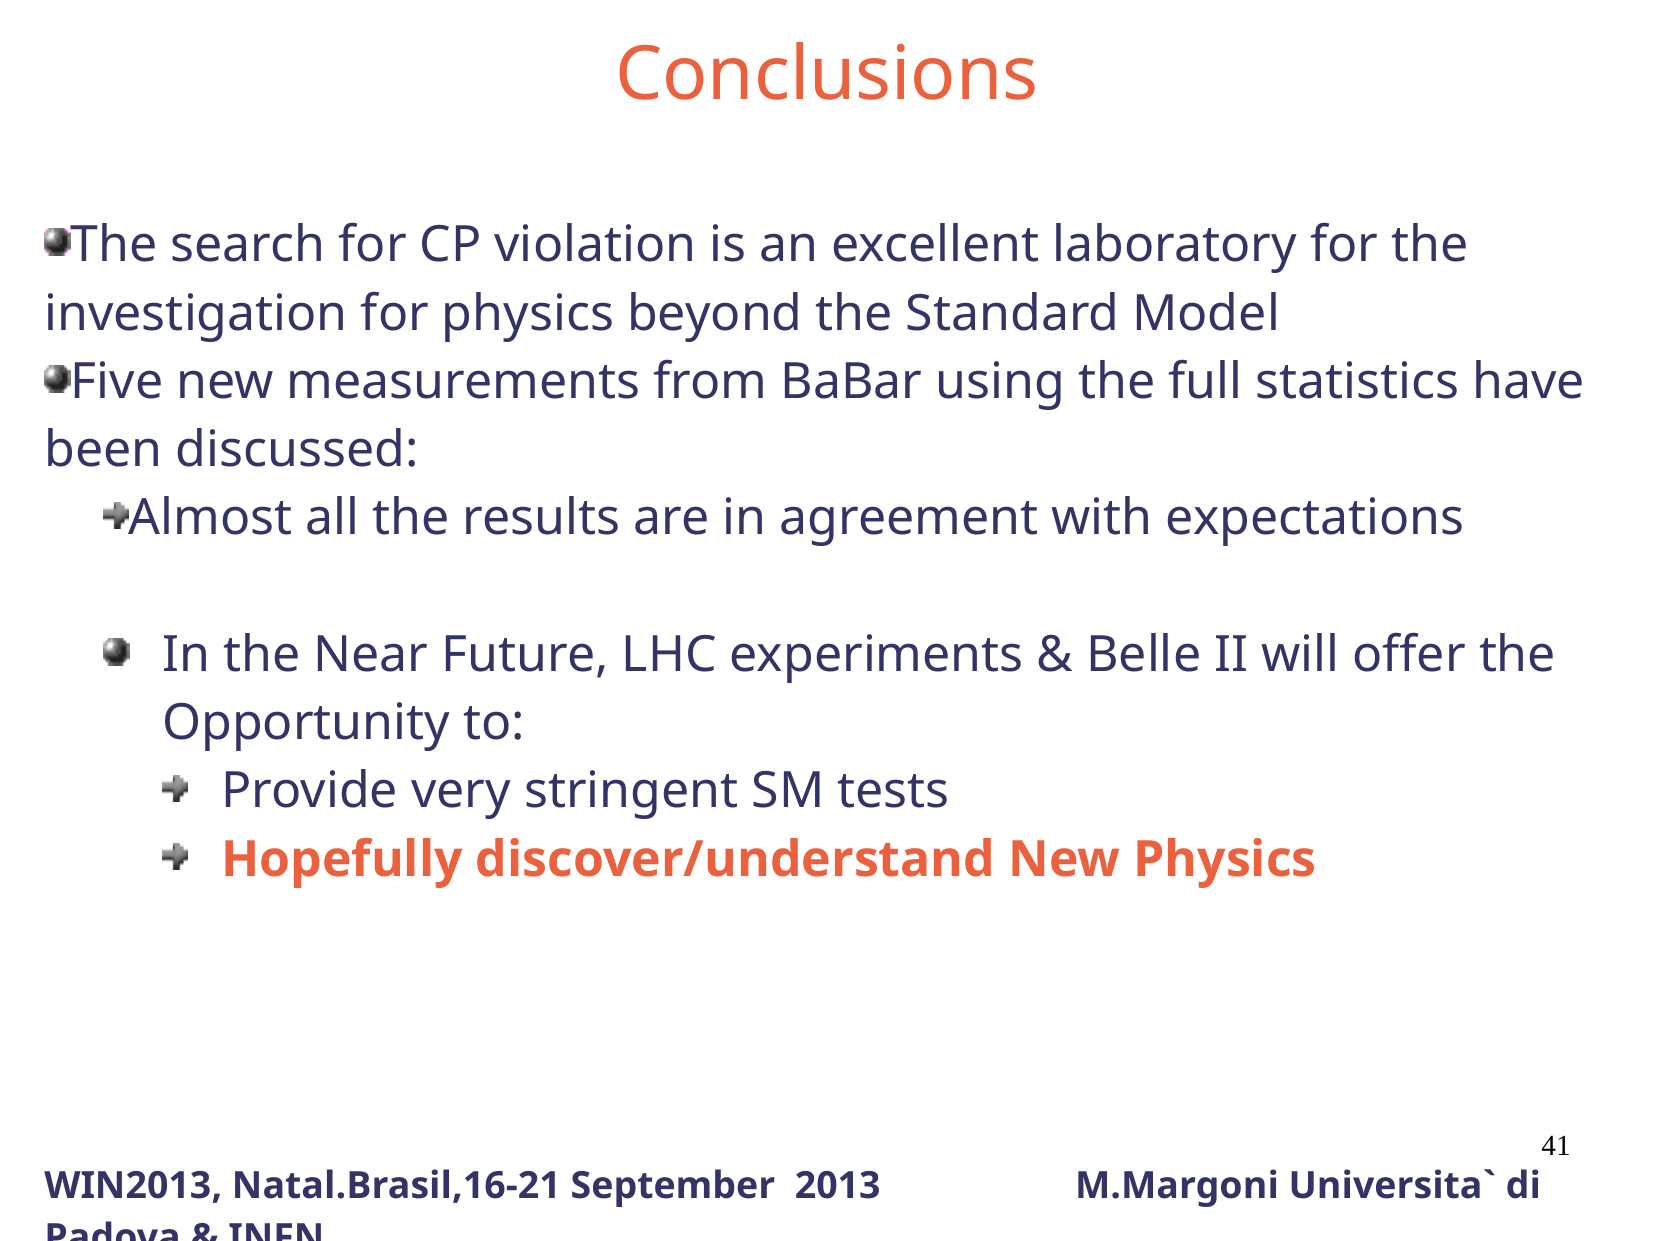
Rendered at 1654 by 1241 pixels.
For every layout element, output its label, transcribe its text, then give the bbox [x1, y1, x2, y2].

text_box WIN2013, Natal.Brasil,16-21 September 2013 M.Margoni Universita` di Padova & INFN [29, 1151, 1625, 1225]
text_box The search for CP violation is an excellent laboratory for the investigation for physics beyond the Standard Model Five new measurements from BaBar using the full statistics have been discussed: Almost all the results are in agreement with expectations In the Near Future, LHC experiments & Belle II will offer the Opportunity to: Provide very stringent SM tests Hopefully discover/understand New Physics [29, 200, 1642, 989]
title Conclusions [82, 0, 1571, 167]
